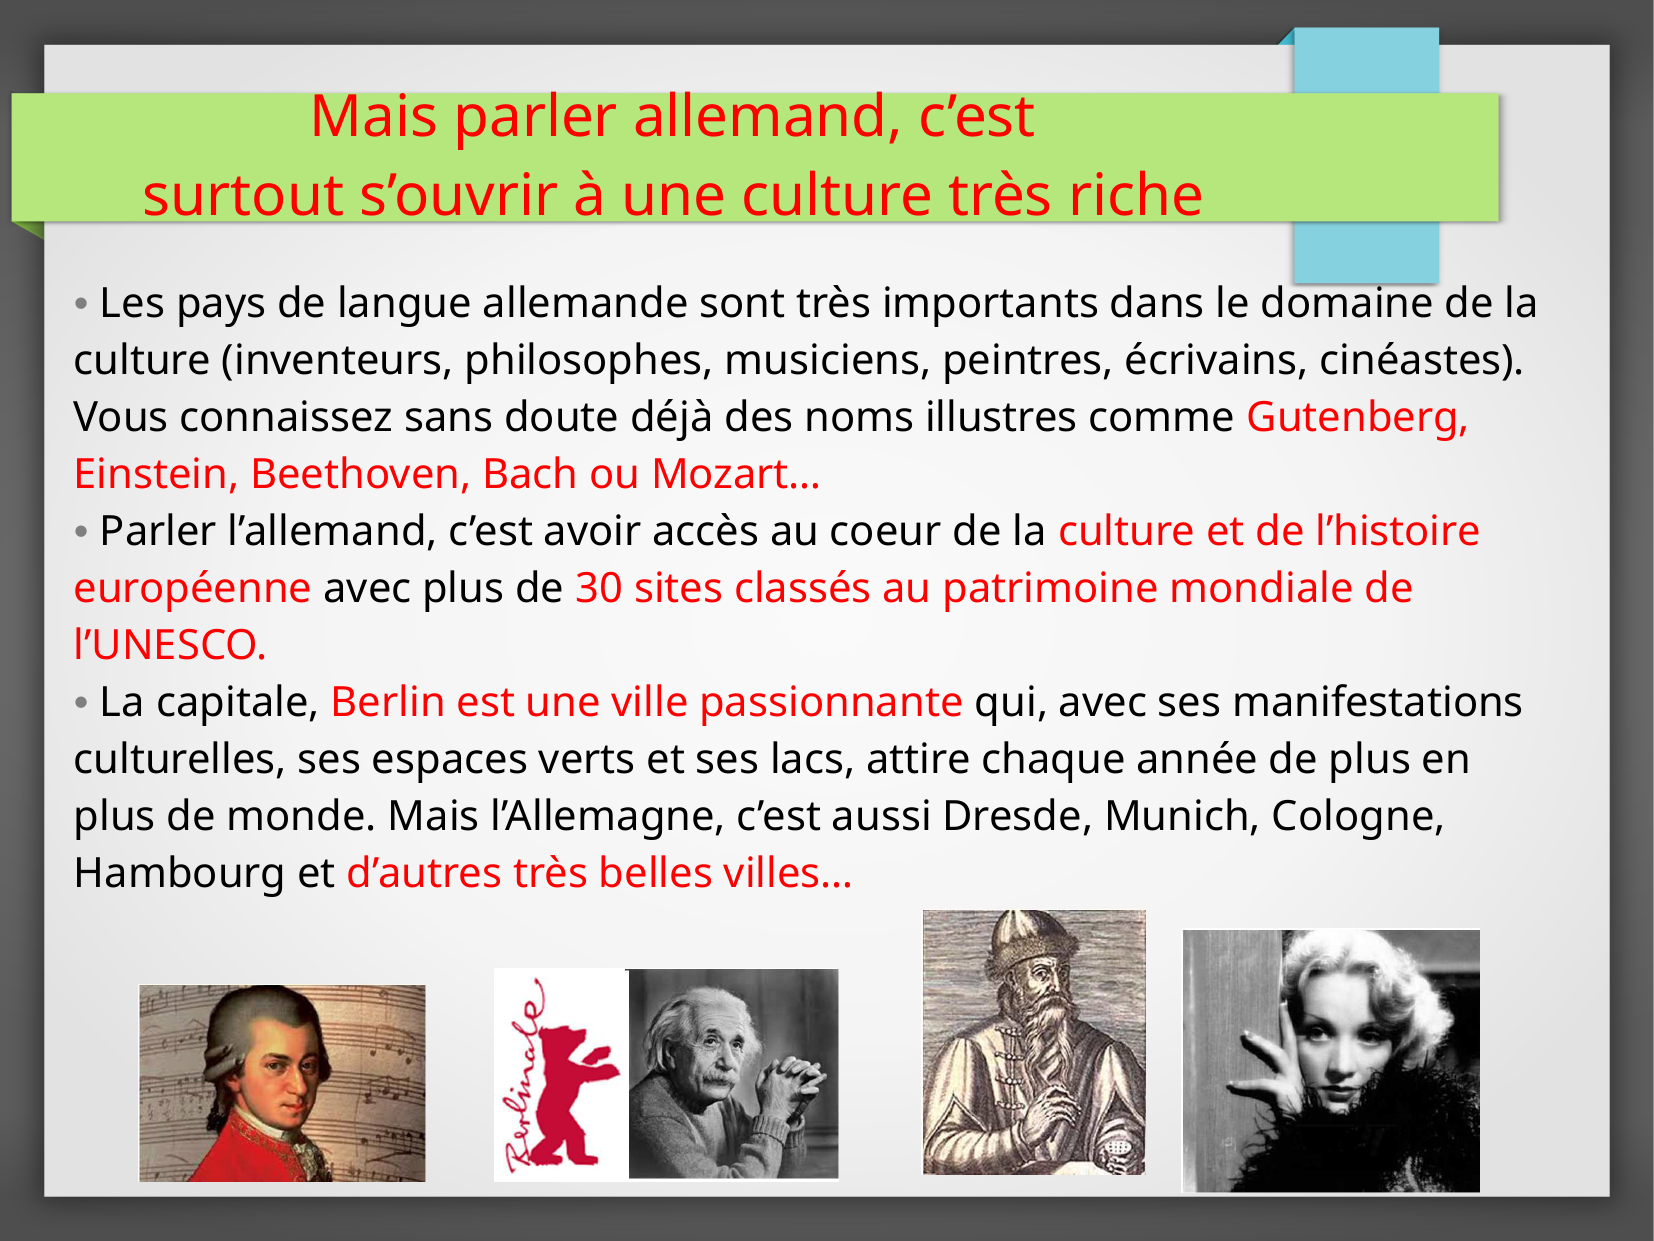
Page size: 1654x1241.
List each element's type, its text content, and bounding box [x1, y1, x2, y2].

text_box • Les pays de langue allemande sont très importants dans le domaine de la culture (inventeurs, philosophes, musiciens, peintres, écrivains, cinéastes). Vous connaissez sans doute déjà des noms illustres comme Gutenberg, Einstein, Beethoven, Bach ou Mozart… • Parler l’allemand, c’est avoir accès au coeur de la culture et de l’histoire européenne avec plus de 30 sites classés au patrimoine mondiale de l’UNESCO. • La capitale, Berlin est une ville passionnante qui, avec ses manifestations culturelles, ses espaces verts et ses lacs, attire chaque année de plus en plus de monde. Mais l’Allemagne, c’est aussi Dresde, Munich, Cologne, Hambourg et d’autres très belles villes… [59, 265, 1571, 980]
picture [0, 0, 1654, 1241]
title Mais parler allemand, c’est surtout s’ouvrir à une culture très riche [82, 72, 1264, 236]
